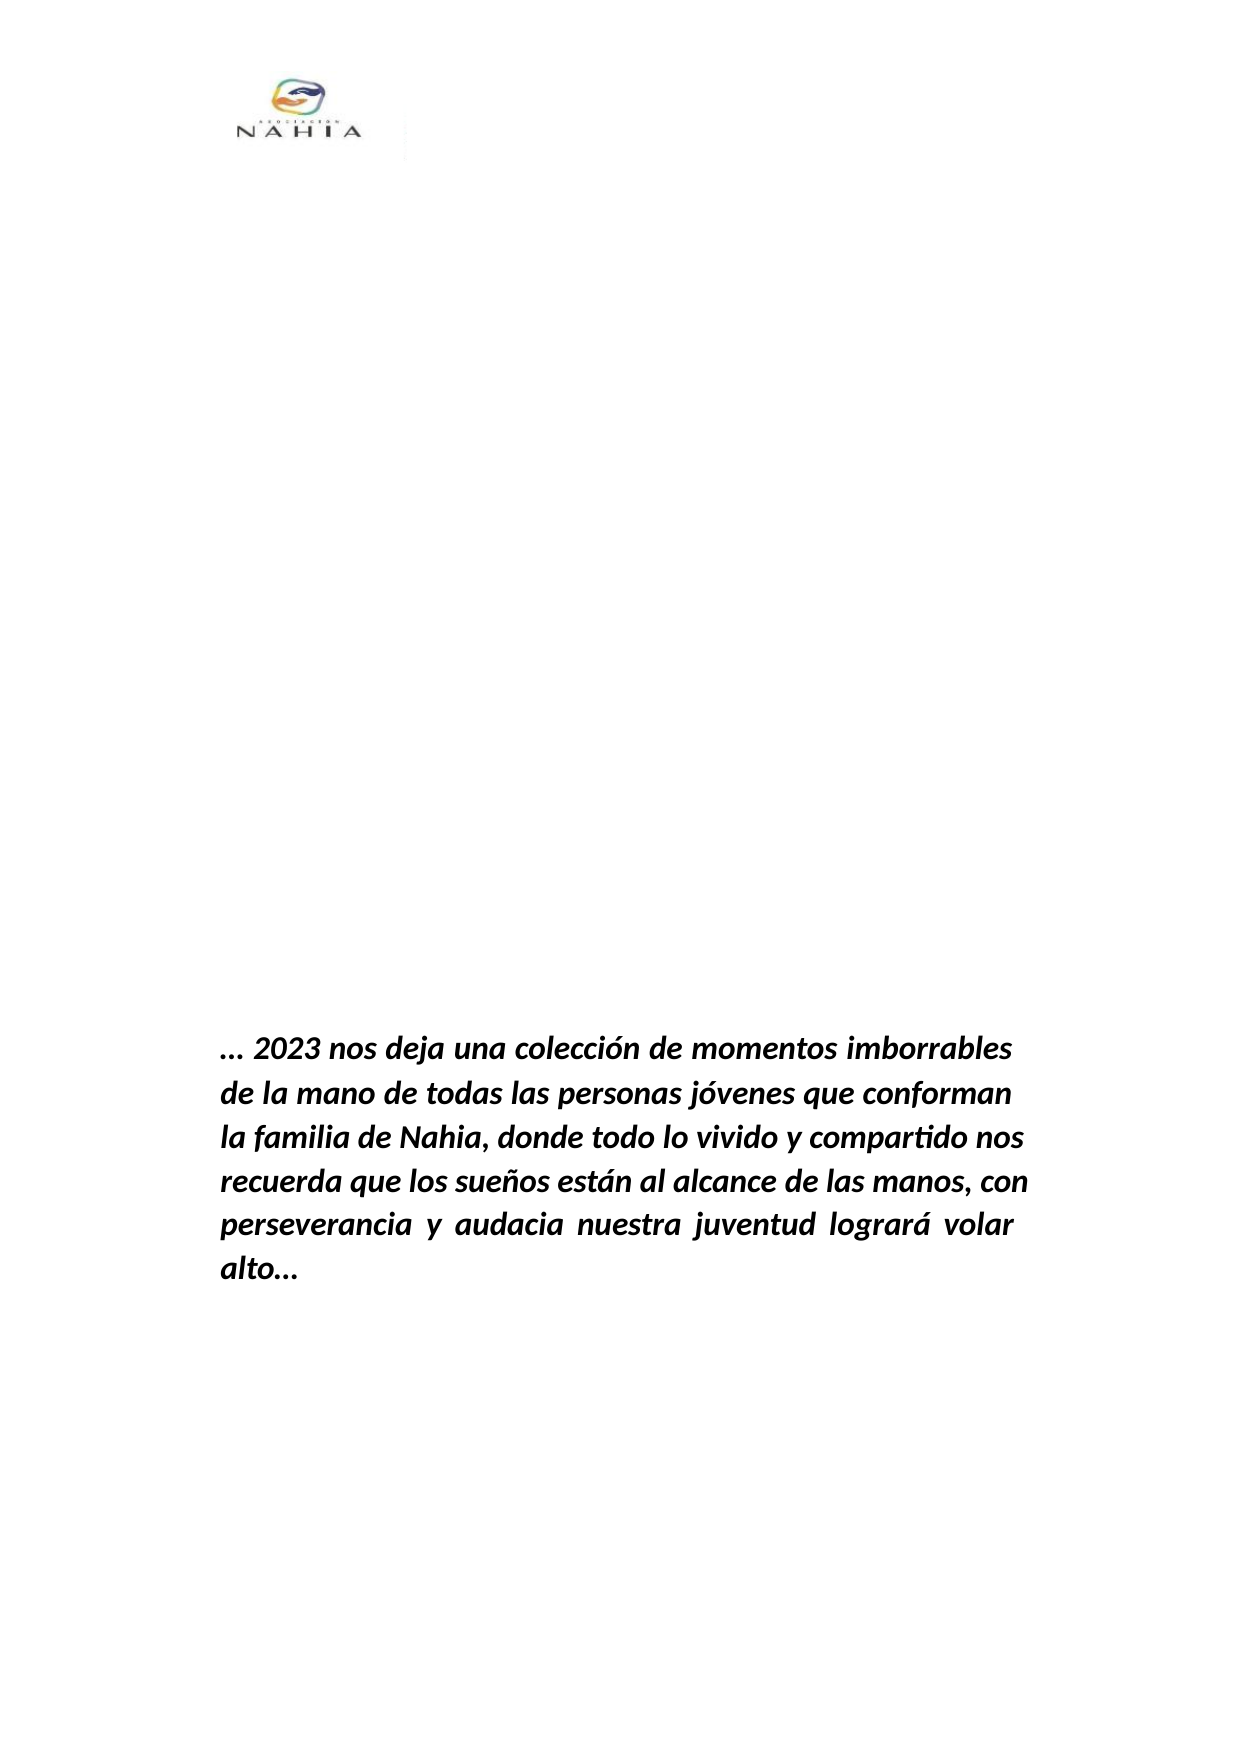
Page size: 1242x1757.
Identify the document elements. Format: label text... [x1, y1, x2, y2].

text_box … 2023 nos deja una colección de momentos imborrables de la mano de todas las personas jóvenes que conforman la familia de Nahia, donde todo lo vivido y compartido nos recuerda que los sueños están al alcance de las manos, con perseverancia y audacia nuestra juventud logrará volar alto… [220, 1025, 1043, 1287]
text_box [236, 71, 407, 164]
